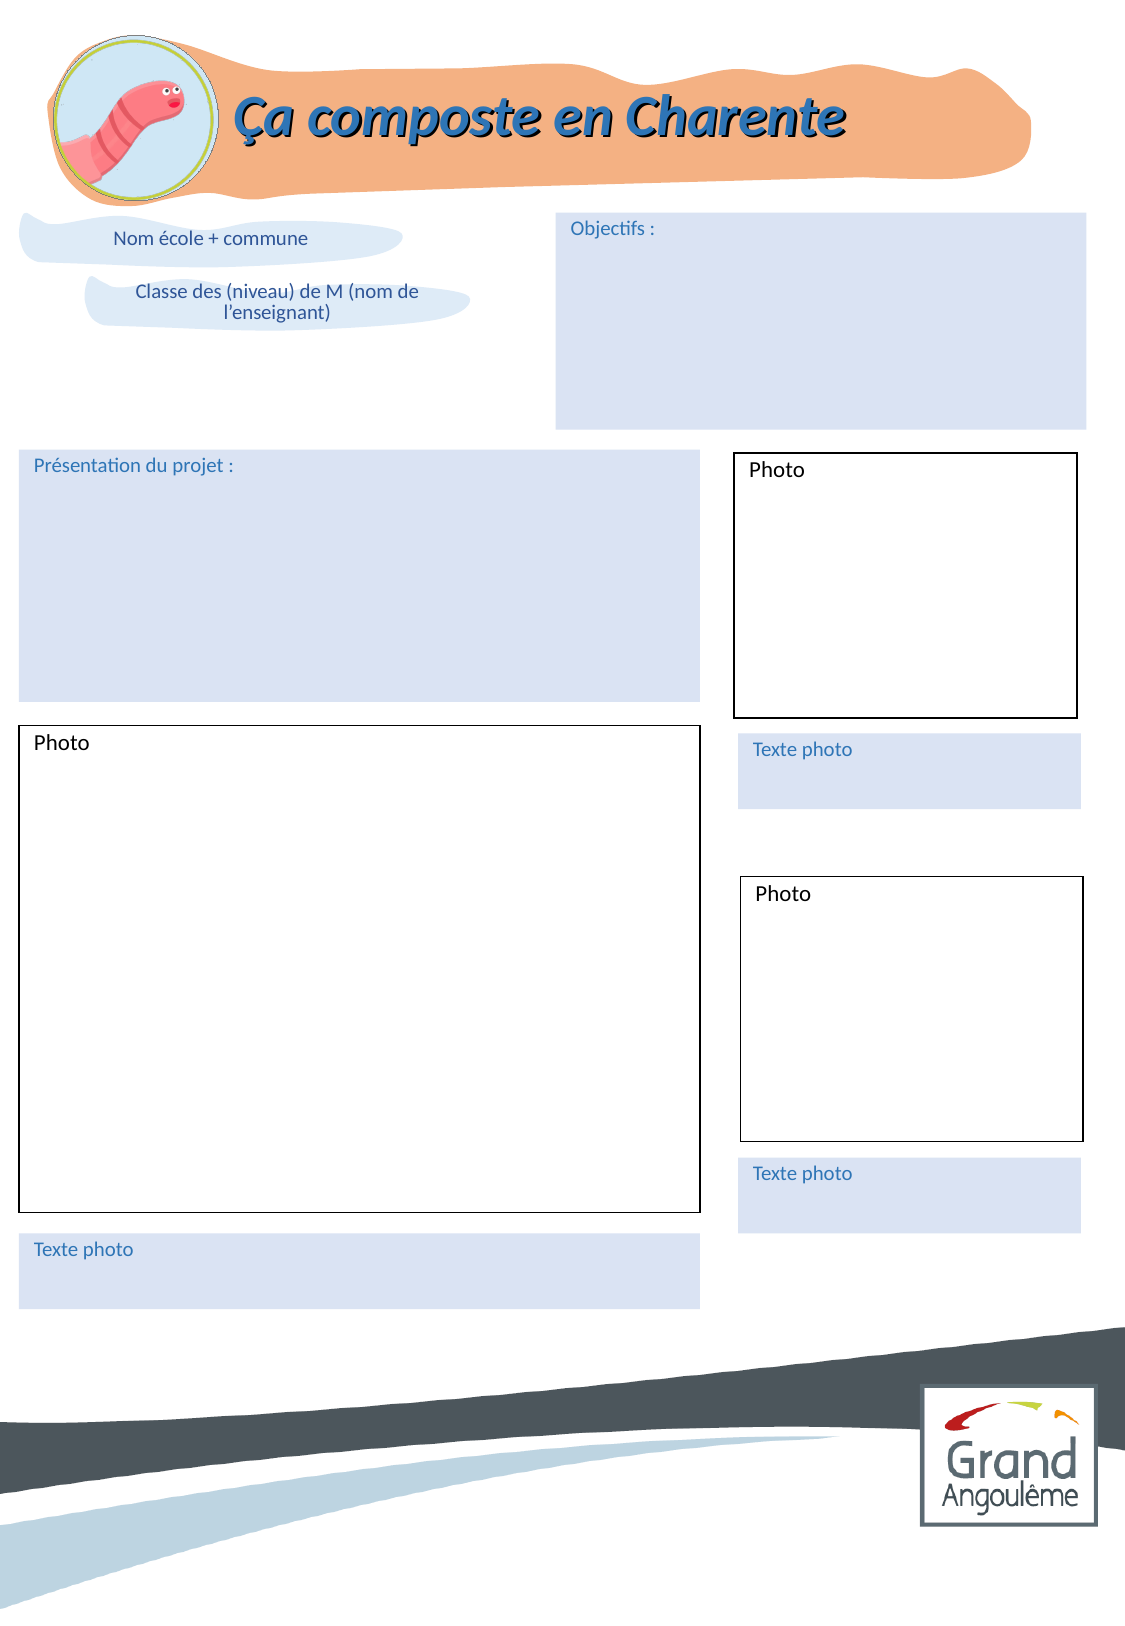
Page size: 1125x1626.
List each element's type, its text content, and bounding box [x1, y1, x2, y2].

text_box Photo [734, 453, 1077, 719]
text_box Texte photo [738, 1157, 1081, 1234]
text_box Nom école + commune [18, 212, 403, 268]
text_box Classe des (niveau) de M (nom de l’enseignant) [84, 276, 471, 331]
text_box Présentation du projet : [18, 449, 700, 702]
picture [41, 27, 226, 213]
picture [0, 1312, 1125, 1625]
text_box Photo [740, 876, 1084, 1142]
text_box Objectifs : [555, 212, 1087, 430]
text_box Texte photo [738, 733, 1081, 810]
text_box Texte photo [18, 1233, 700, 1310]
text_box Ça composte en Charente [226, 58, 1032, 200]
text_box Photo [18, 725, 700, 1213]
